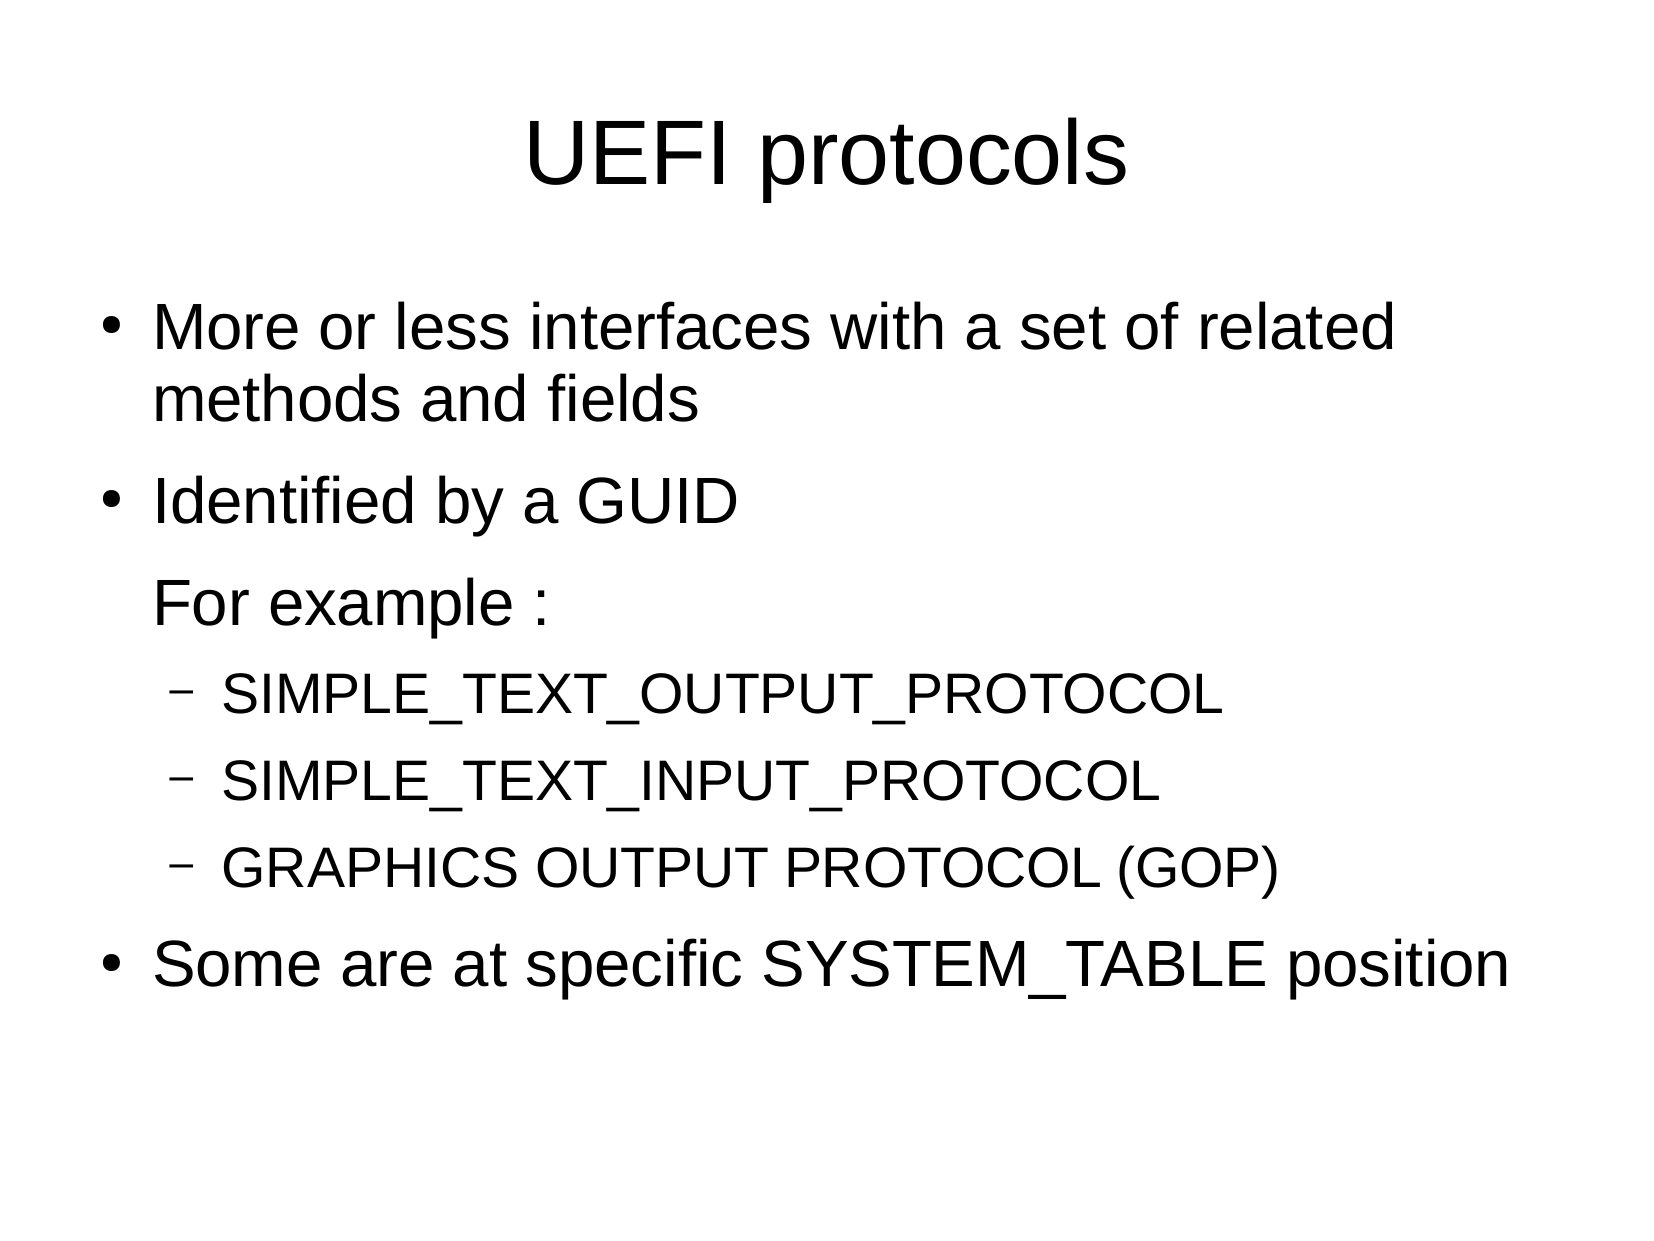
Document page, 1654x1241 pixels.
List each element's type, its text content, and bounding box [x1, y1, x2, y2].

list More or less interfaces with a set of related methods and fields Identified by a GUID For example : SIMPLE_TEXT_OUTPUT_PROTOCOL SIMPLE_TEXT_INPUT_PROTOCOL GRAPHICS OUTPUT PROTOCOL (GOP) Some are at specific SYSTEM_TABLE position [82, 290, 1571, 1010]
title UEFI protocols [82, 49, 1571, 257]
